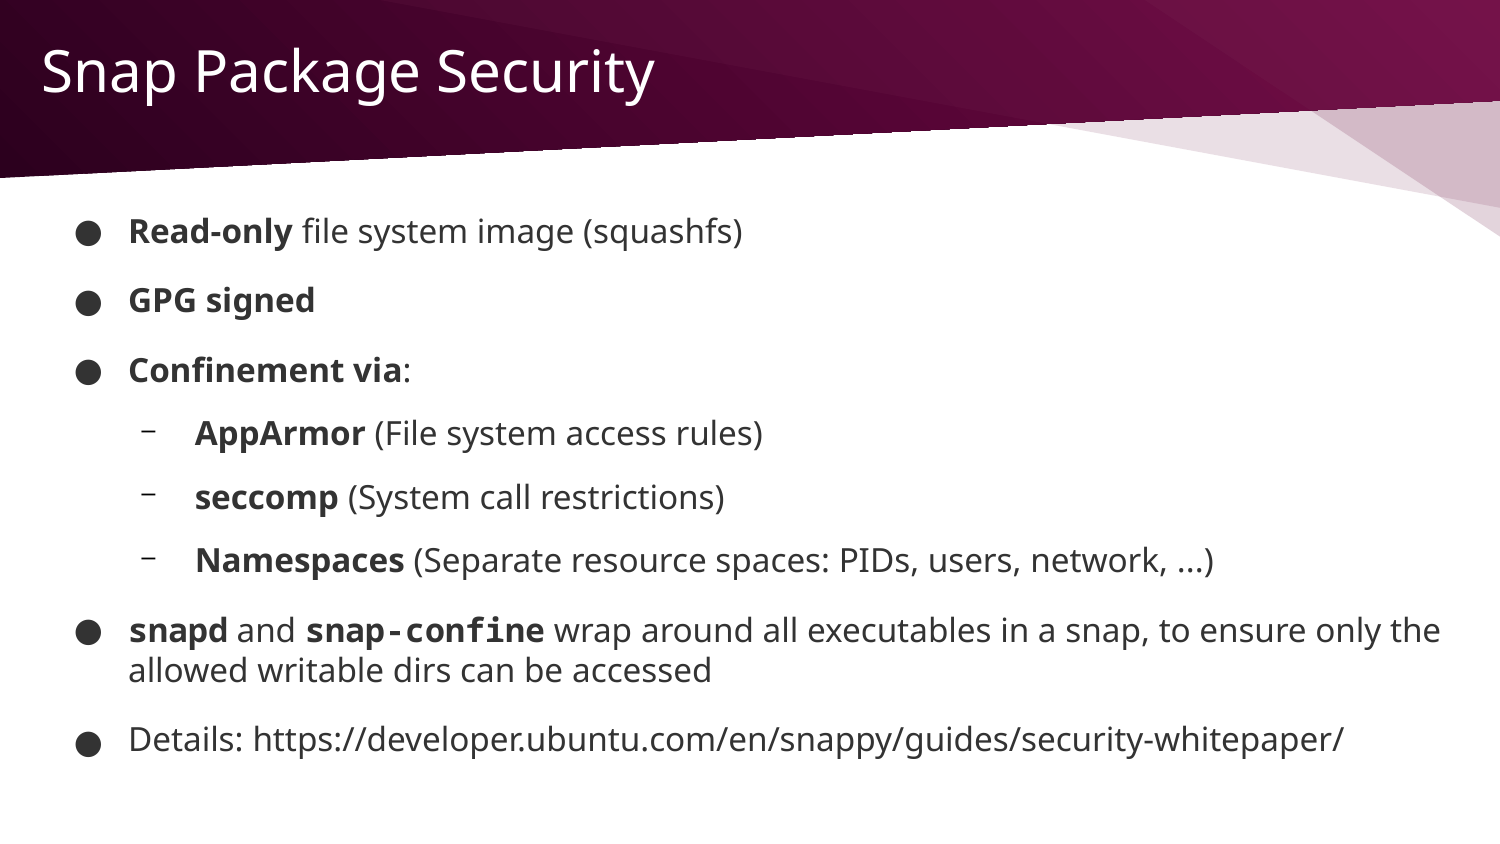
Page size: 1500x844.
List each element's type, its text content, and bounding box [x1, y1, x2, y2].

title Snap Package Security [41, 5, 1336, 134]
list Read-only file system image (squashfs) GPG signed Confinement via: AppArmor (File system access rules) seccomp (System call restrictions) Namespaces (Separate resource spaces: PIDs, users, network, ...) snapd and snap-confine wrap around all executables in a snap, to ensure only the allowed writable dirs can be accessed Details: https://developer.ubuntu.com/en/snappy/guides/security-whitepaper/ [41, 198, 1463, 759]
